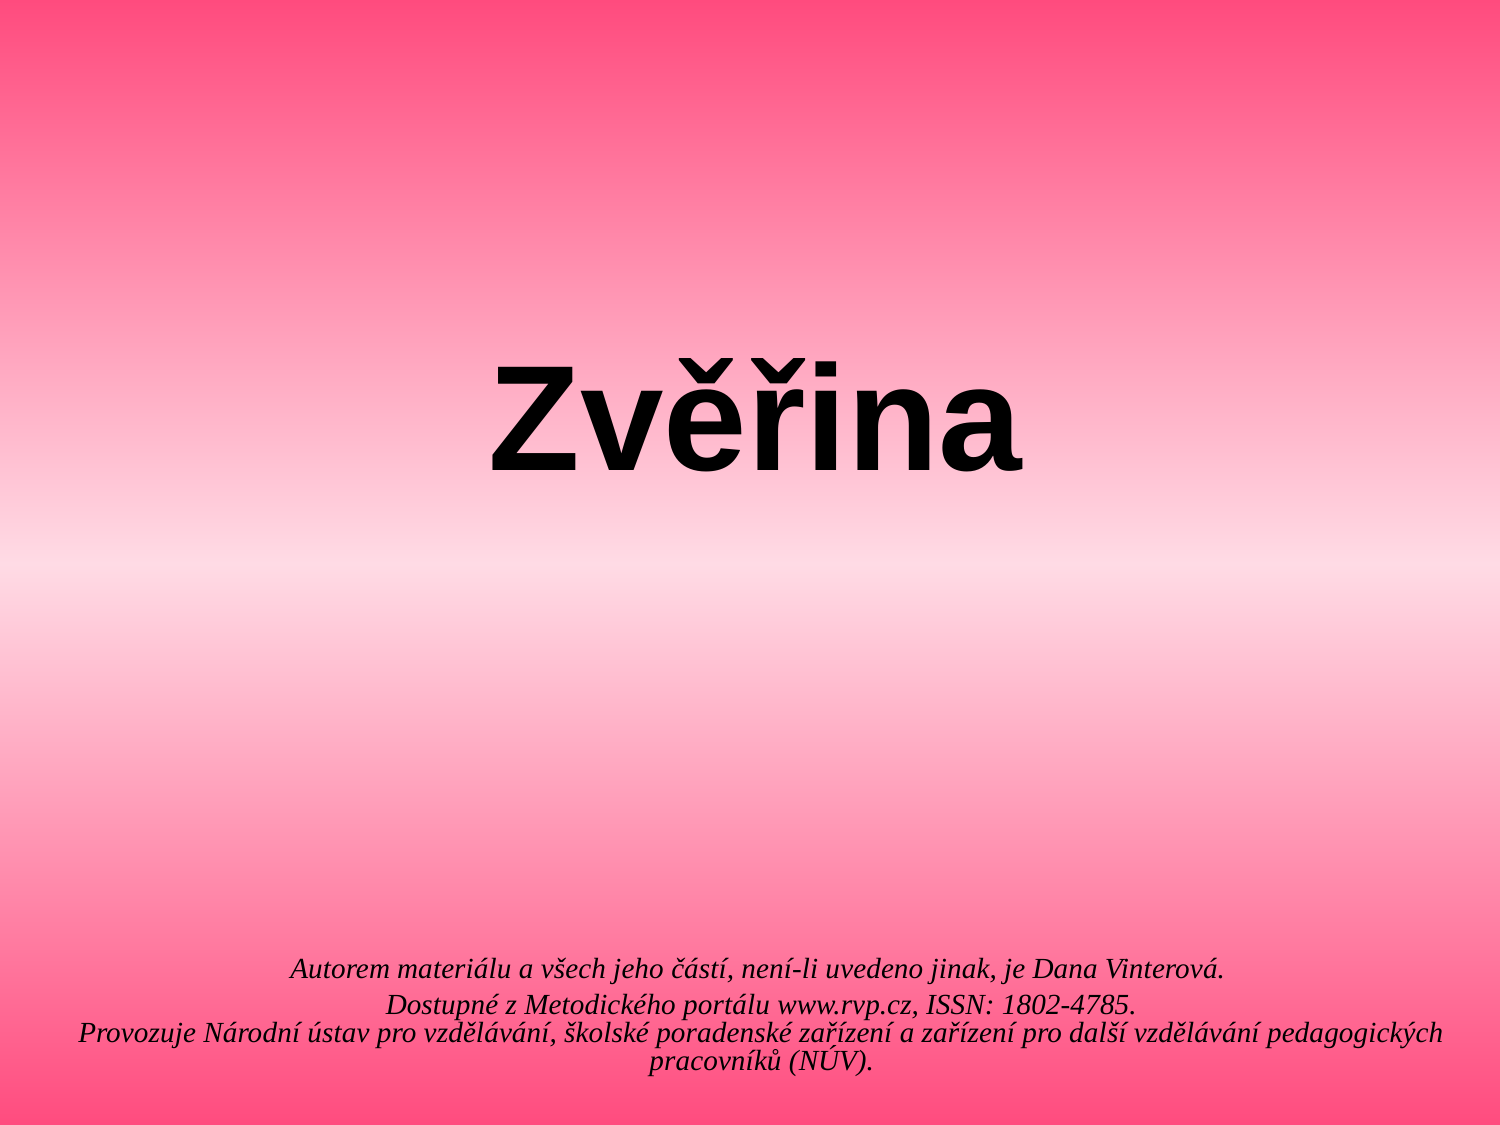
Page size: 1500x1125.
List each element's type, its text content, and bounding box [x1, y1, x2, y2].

text_box Autorem materiálu a všech jeho částí, není-li uvedeno jinak, je Dana Vinterová. Dostupné z Metodického portálu www.rvp.cz, ISSN: 1802-4785. Provozuje Národní ústav pro vzdělávání, školské poradenské zařízení a zařízení pro další vzdělávání pedagogických pracovníků (NÚV). [58, 949, 1465, 1119]
title Zvěřina [328, 269, 1184, 551]
